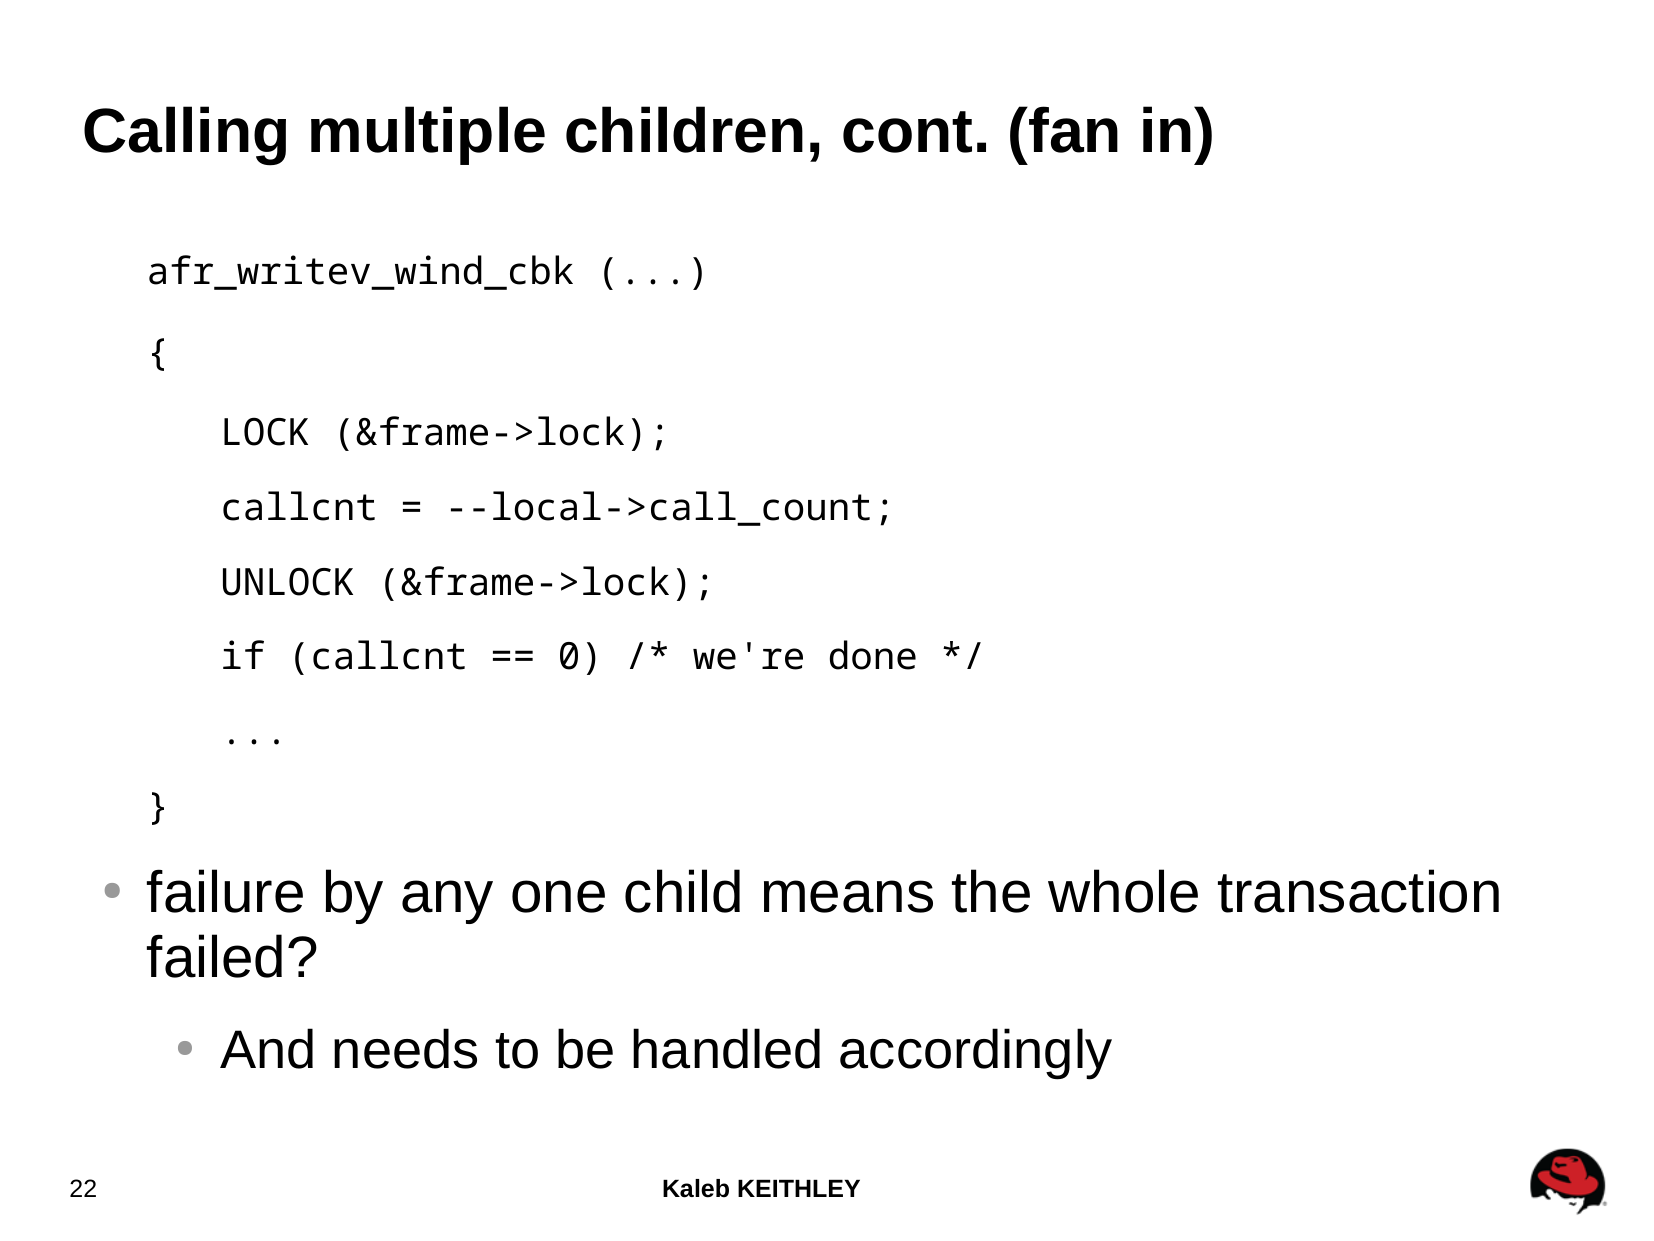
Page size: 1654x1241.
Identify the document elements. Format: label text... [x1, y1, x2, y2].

picture [1529, 1146, 1613, 1224]
title Calling multiple children, cont. (fan in) [82, 37, 1571, 226]
list afr_writev_wind_cbk (...) { LOCK (&frame->lock); callcnt = --local->call_count; UNLOCK (&frame->lock); if (callcnt == 0) /* we're done */ ... } failure by any one child means the whole transaction failed? And needs to be handled accordingly [86, 244, 1576, 1039]
